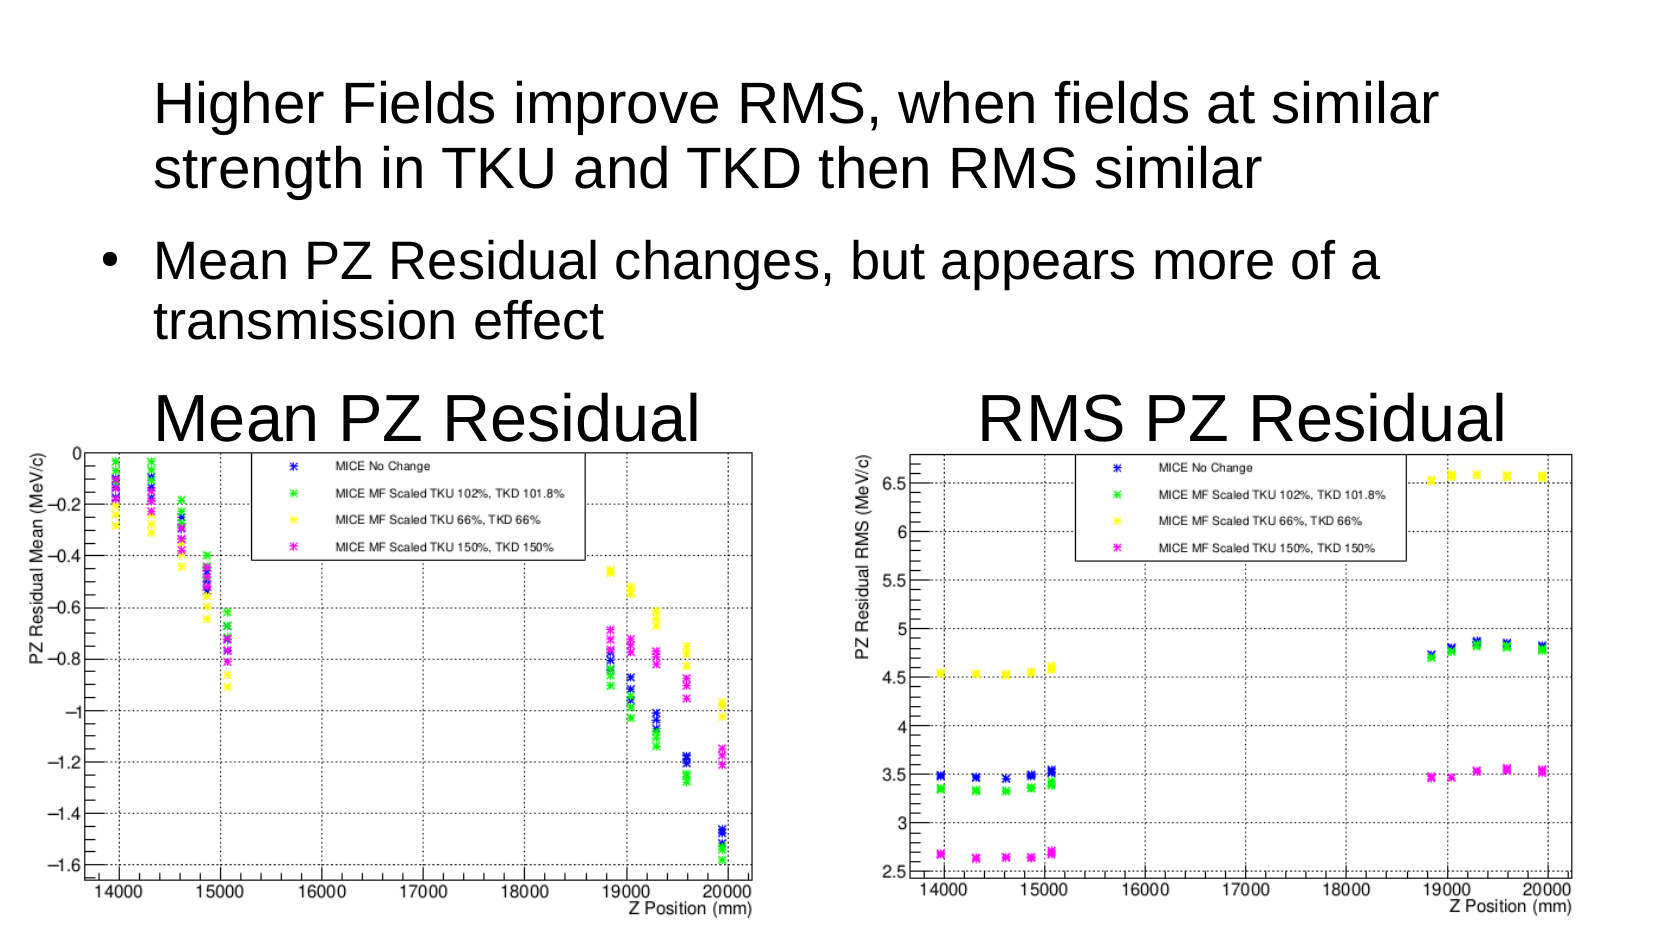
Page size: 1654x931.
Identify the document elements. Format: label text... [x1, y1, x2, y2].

picture [2, 401, 1654, 931]
list Higher Fields improve RMS, when fields at similar strength in TKU and TKD then RMS similar Mean PZ Residual changes, but appears more of a transmission effect Mean PZ Residual RMS PZ Residual [82, 70, 1571, 758]
